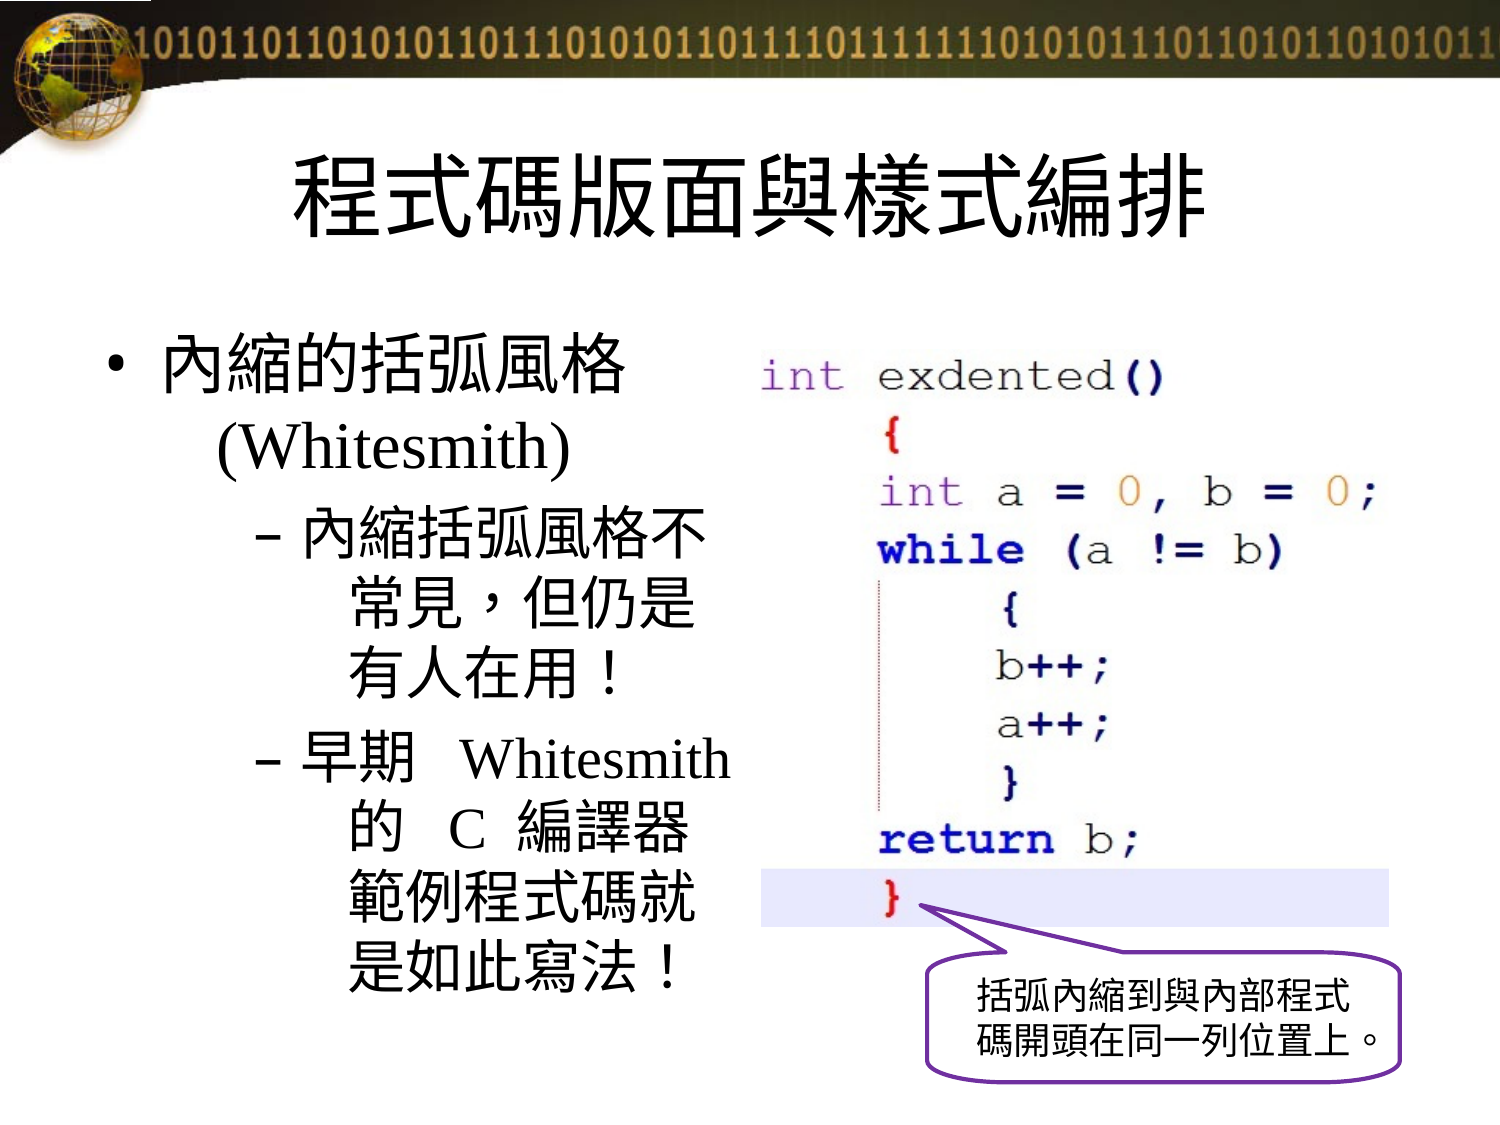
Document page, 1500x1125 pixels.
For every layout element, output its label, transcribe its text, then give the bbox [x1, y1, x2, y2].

list 內縮的括弧風格 (Whitesmith) 內縮括弧風格不常見，但仍是有人在用！ 早期 Whitesmith 的 C 編譯器範例程式碼就是如此寫法！ [88, 314, 751, 1071]
picture [761, 350, 1389, 927]
title 程式碼版面與樣式編排 [112, 99, 1388, 288]
text_box 括弧內縮到與內部程式碼開頭在同一列位置上。 [920, 905, 1400, 1083]
